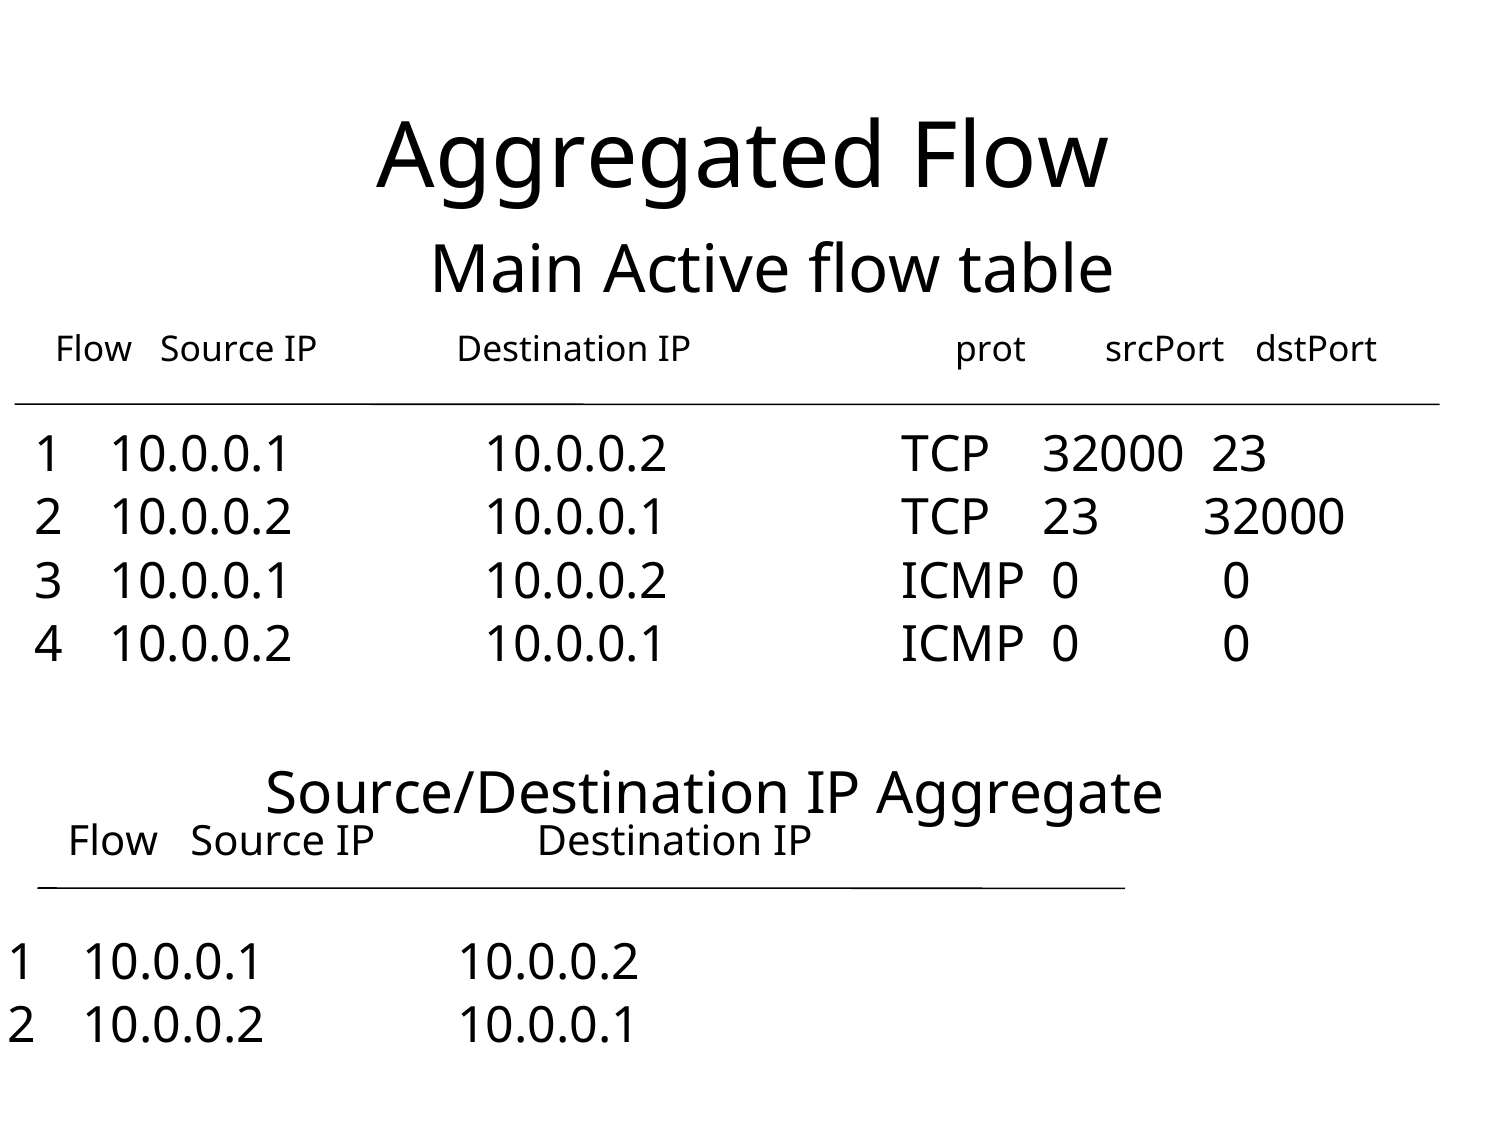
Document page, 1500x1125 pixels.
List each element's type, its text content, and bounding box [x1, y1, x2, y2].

text_box 1 10.0.0.1 10.0.0.2 TCP 32000 23 2 10.0.0.2 10.0.0.1 TCP 23 32000 3 10.0.0.1 10.0.0.2 ICMP 0 0 4 10.0.0.2 10.0.0.1 ICMP 0 0 [29, 420, 1500, 727]
text_box Source/Destination IP Aggregate [486, 776, 508, 808]
text_box Source/Destination IP Aggregate [245, 754, 1171, 829]
text_box 1 10.0.0.1 10.0.0.2 2 10.0.0.2 10.0.0.1 [1, 928, 797, 1056]
text_box Flow Source IP Destination IP [62, 813, 1075, 878]
title Aggregated Flow [112, 0, 1388, 306]
text_box Flow Source IP Destination IP prot srcPort dstPort [50, 324, 1450, 384]
text_box Main Active flow table [407, 224, 1124, 310]
